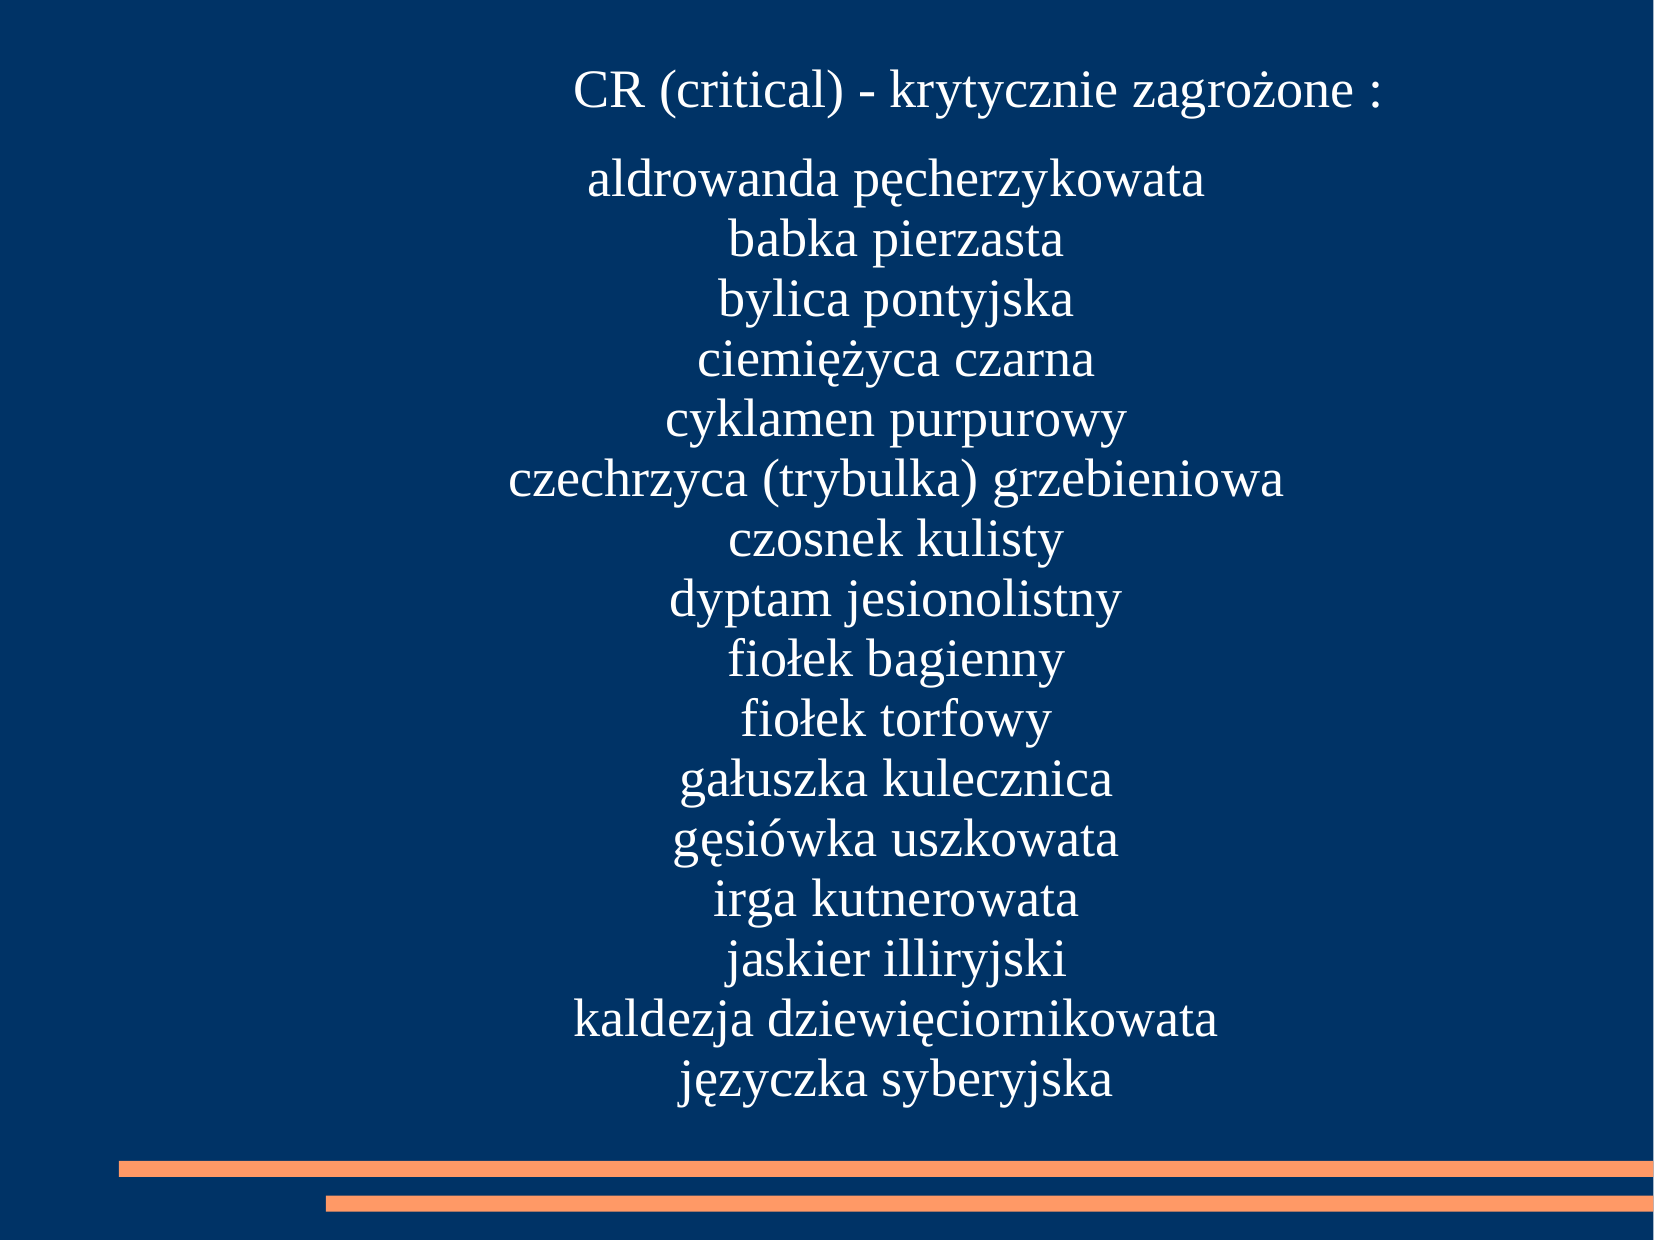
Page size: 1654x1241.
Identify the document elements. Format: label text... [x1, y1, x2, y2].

list CR (critical) - krytycznie zagrożone : aldrowanda pęcherzykowata babka pierzasta bylica pontyjska ciemiężyca czarna cyklamen purpurowy czechrzyca (trybulka) grzebieniowa czosnek kulisty dyptam jesionolistny fiołek bagienny fiołek torfowy gałuszka kulecznica gęsiówka uszkowata irga kutnerowata jaskier illiryjski kaldezja dziewięciornikowata języczka syberyjska [177, 59, 1617, 1187]
